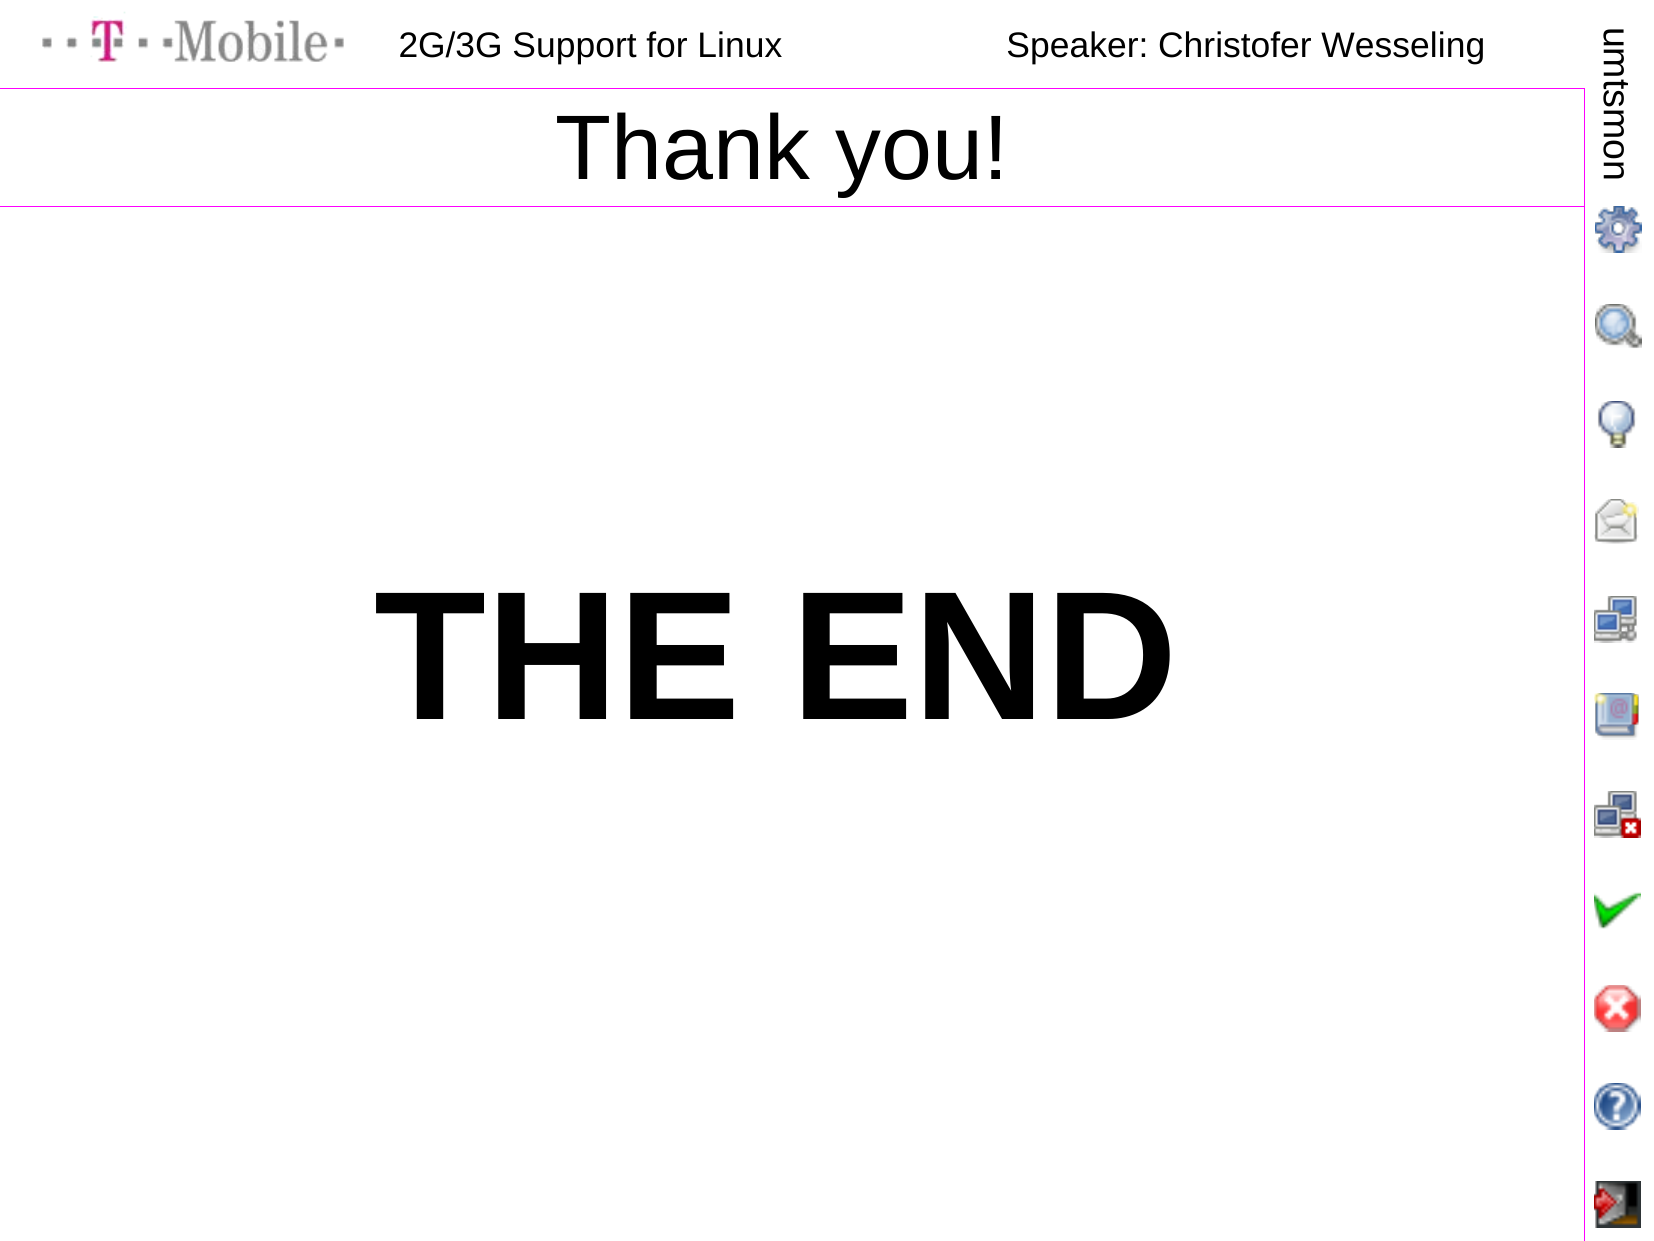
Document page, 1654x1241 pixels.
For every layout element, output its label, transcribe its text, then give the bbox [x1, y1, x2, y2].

picture [1595, 304, 1642, 351]
picture [11, 6, 365, 77]
title Thank you! [0, 90, 1565, 205]
picture [1594, 1083, 1641, 1130]
picture [1594, 985, 1641, 1032]
picture [1594, 596, 1641, 643]
picture [1594, 693, 1641, 740]
picture [1594, 1181, 1641, 1228]
picture [1594, 791, 1641, 838]
list THE END [0, 215, 1536, 1167]
picture [1594, 499, 1641, 546]
picture [1594, 888, 1641, 935]
picture [1595, 206, 1642, 253]
picture [1594, 401, 1641, 448]
